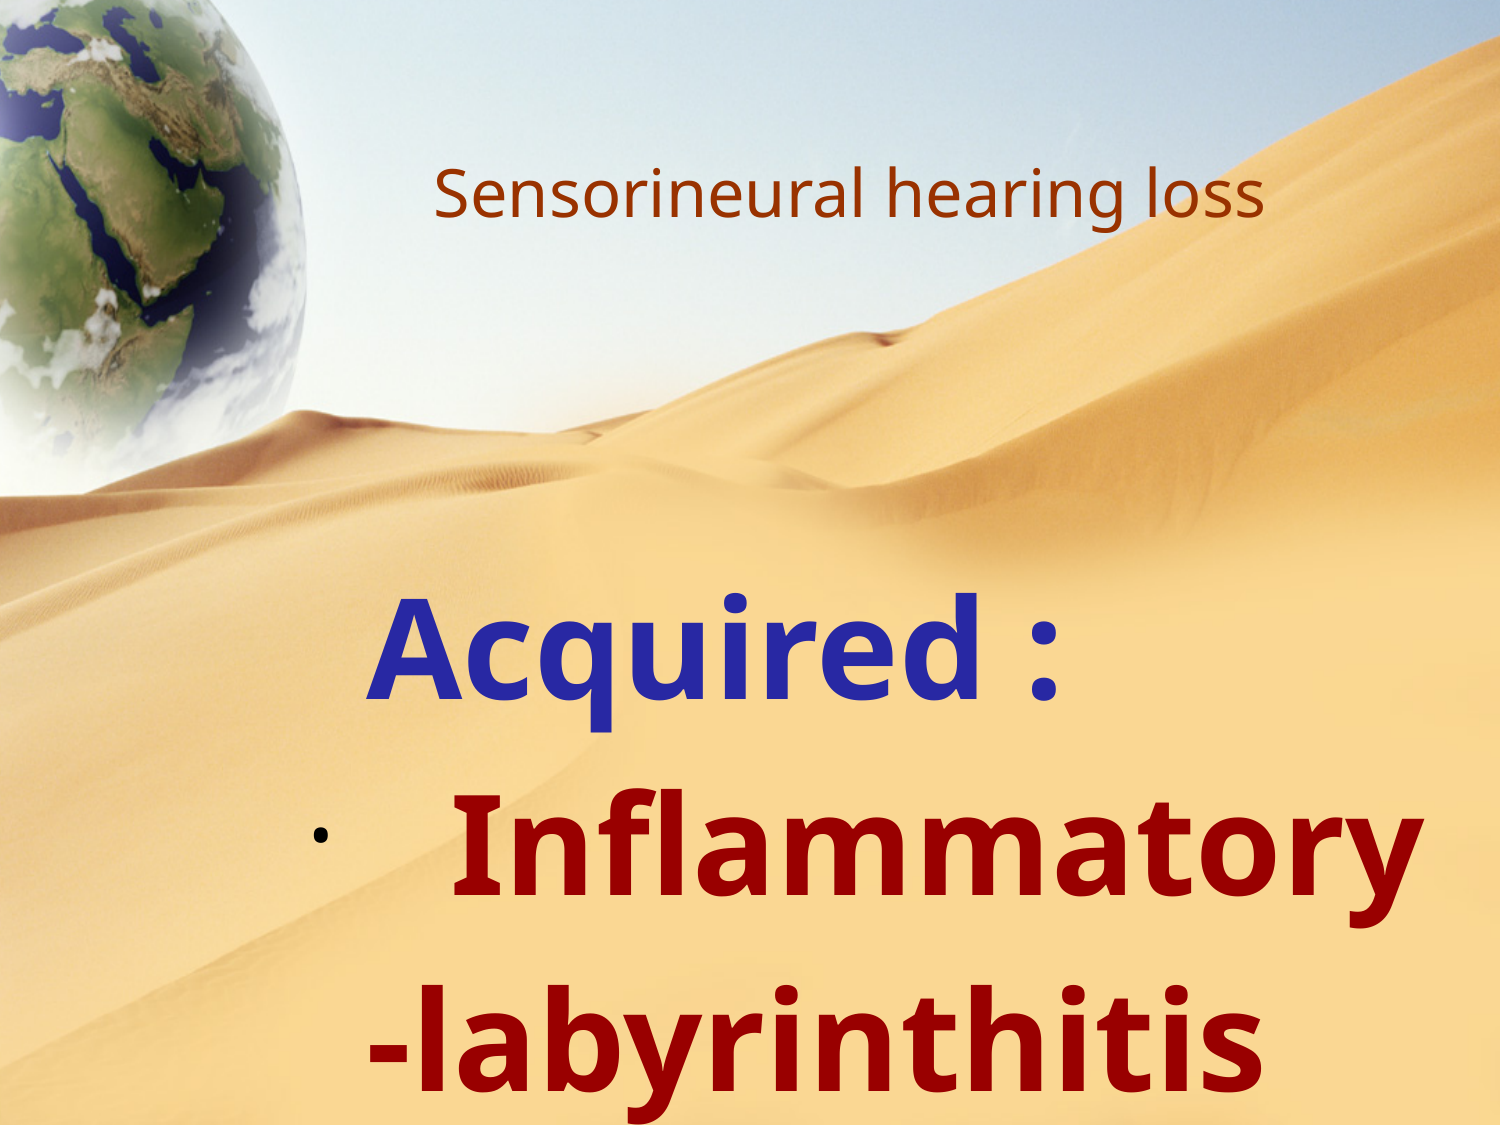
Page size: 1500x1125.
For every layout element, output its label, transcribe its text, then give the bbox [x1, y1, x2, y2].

text_box Acquired : Inflammatory -labyrinthitis - meningitis [295, 555, 1496, 1125]
picture [0, 0, 1500, 1125]
text_box Sensorineural hearing loss [225, 112, 1500, 300]
